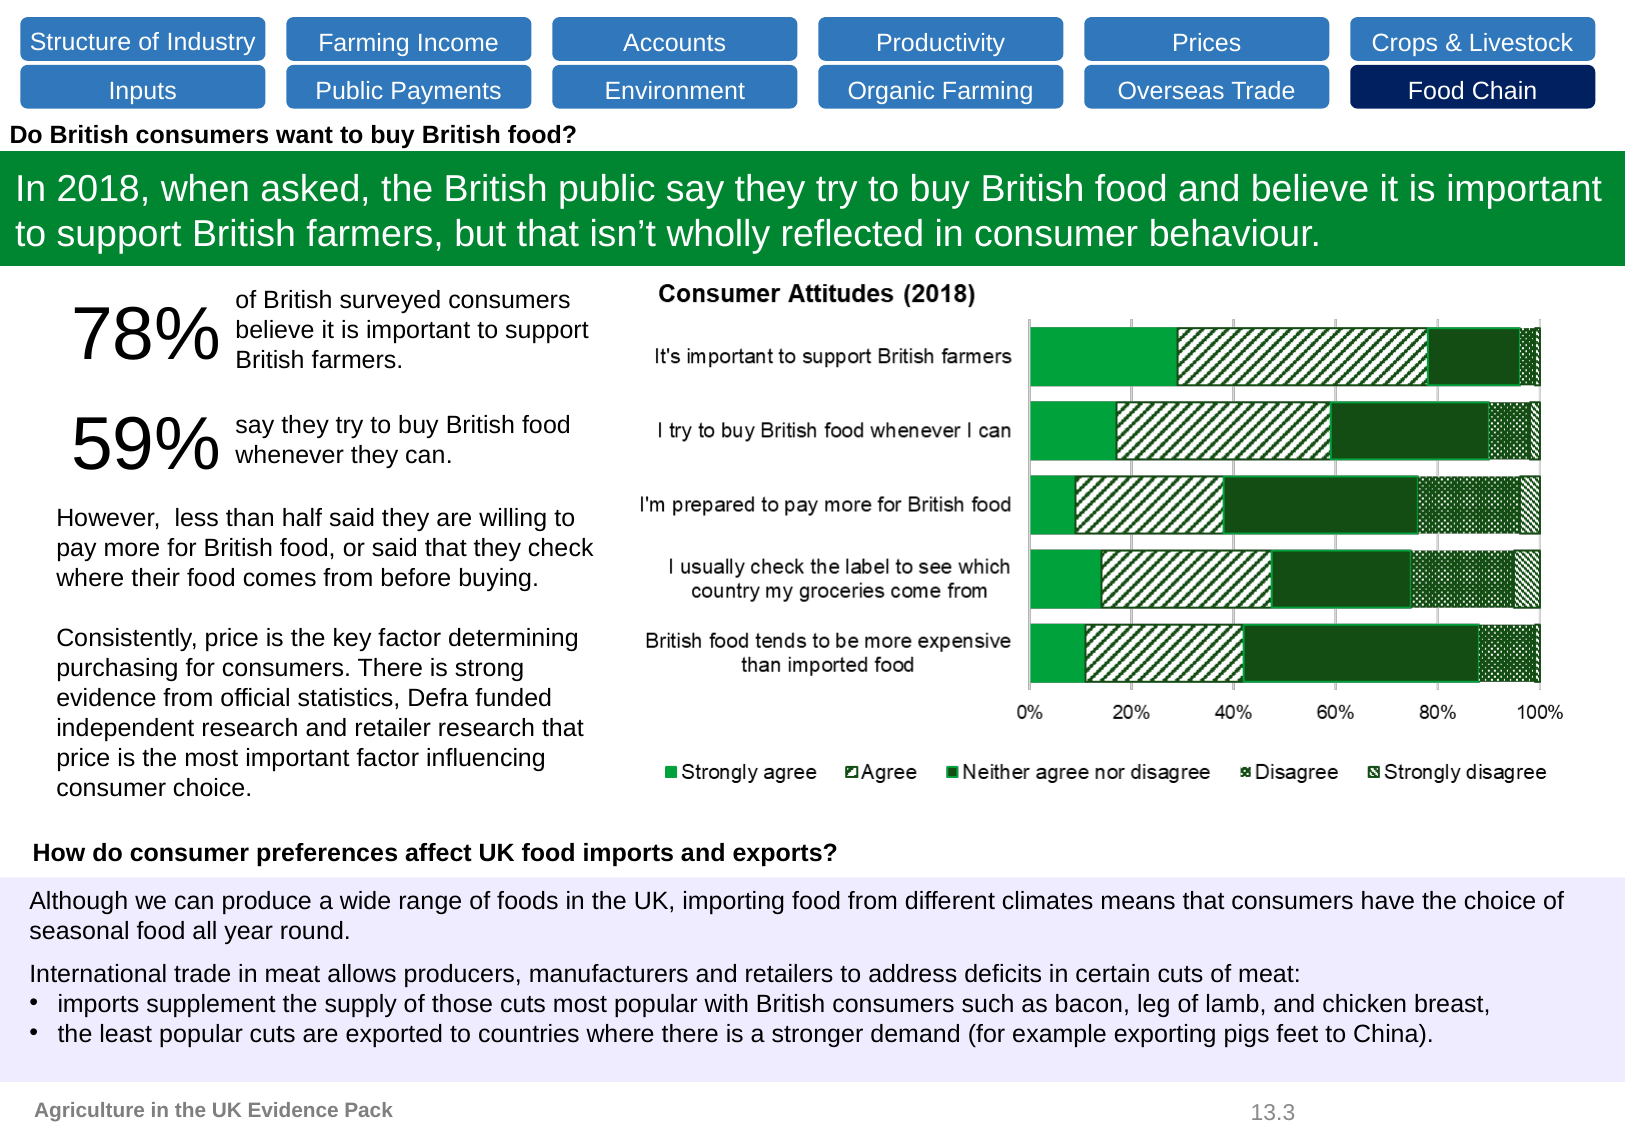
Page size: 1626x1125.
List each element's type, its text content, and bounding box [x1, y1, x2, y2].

text_box Productivity [818, 17, 1064, 61]
text_box 59% [56, 386, 238, 493]
text_box Agriculture in the UK Evidence Pack [34, 1097, 393, 1122]
text_box How do consumer preferences affect UK food imports and exports? [17, 828, 876, 874]
text_box Farming Income [286, 17, 532, 61]
text_box of British surveyed consumers believe it is important to support British farmers. [220, 275, 629, 371]
text_box Accounts [552, 17, 798, 61]
text_box Prices [1084, 17, 1330, 61]
text_box Public Payments [286, 64, 532, 109]
text_box Environment [552, 64, 798, 109]
text_box say they try to buy British food whenever they can. [220, 400, 629, 478]
text_box In 2018, when asked, the British public say they try to buy British food and believe it is important to support British farmers, but that isn’t wholly reflected in consumer behaviour. [0, 151, 1625, 266]
text_box Although we can produce a wide range of foods in the UK, importing food from different climates means that consumers have the choice of seasonal food all year round. International trade in meat allows producers, manufacturers and retailers to address deficits in certain cuts of meat: imports supplement the supply of those cuts most popular with British consumers such as bacon, leg of lamb, and chicken breast, the least popular cuts are exported to countries where there is a stronger demand (for example exporting pigs feet to China). [0, 877, 1625, 1082]
text_box 78% [56, 276, 238, 383]
text_box Overseas Trade [1084, 64, 1330, 109]
text_box Structure of Industry [20, 17, 266, 61]
text_box Crops & Livestock [1350, 17, 1596, 61]
text_box Food Chain [1350, 64, 1596, 109]
text_box However, less than half said they are willing to pay more for British food, or said that they check where their food comes from before buying. Consistently, price is the key factor determining purchasing for consumers. There is strong evidence from official statistics, Defra funded independent research and retailer research that price is the most important factor influencing consumer choice. [41, 494, 627, 802]
text_box Do British consumers want to buy British food? [0, 110, 600, 151]
picture [629, 219, 1577, 804]
text_box Inputs [20, 64, 266, 109]
text_box Organic Farming [818, 64, 1064, 109]
text_box 13.3 [1235, 1081, 1602, 1125]
